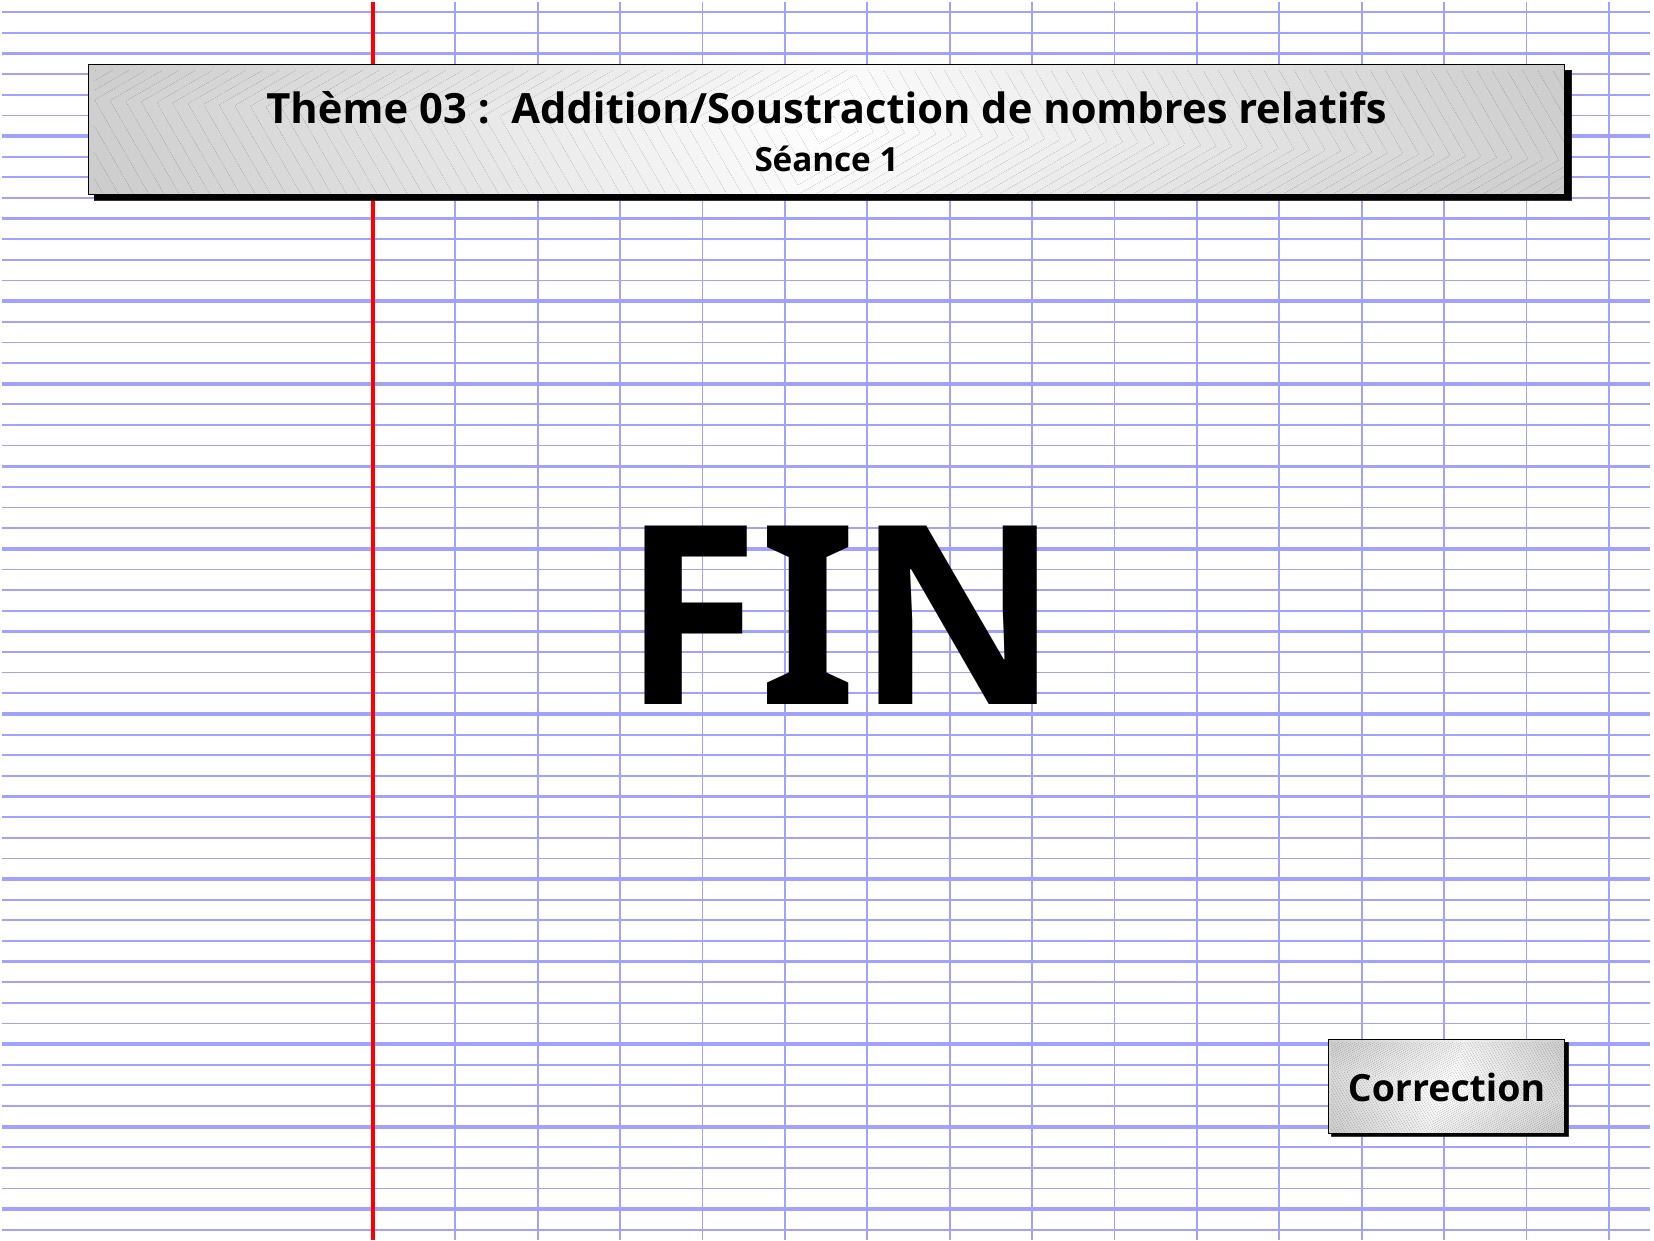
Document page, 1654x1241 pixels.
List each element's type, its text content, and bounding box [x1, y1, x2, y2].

text_box FIN [413, 429, 1270, 798]
text_box Thème 03 : Addition/Soustraction de nombres relatifs Séance 1 [88, 64, 1565, 195]
picture [0, 0, 1654, 1241]
text_box Correction [1328, 1039, 1565, 1134]
